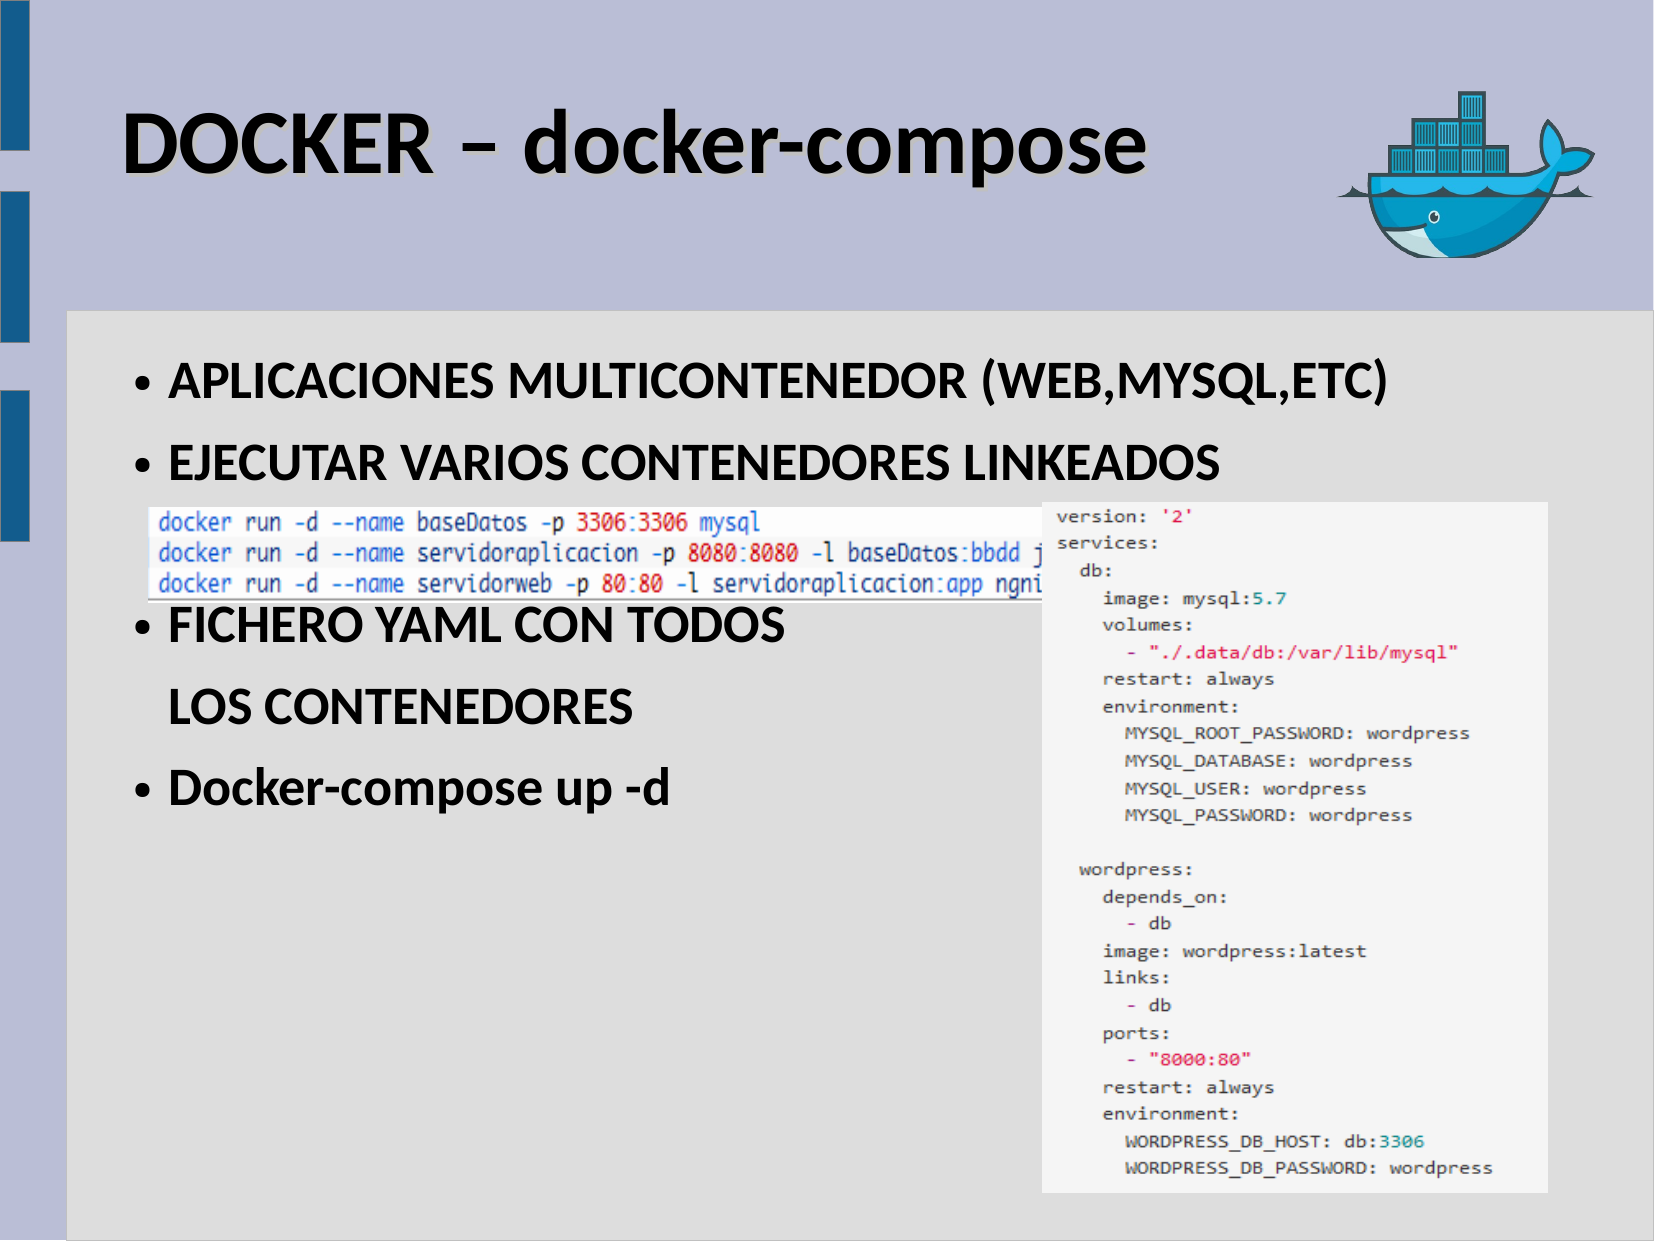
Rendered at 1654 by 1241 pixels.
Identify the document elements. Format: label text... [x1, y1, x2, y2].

picture [1287, 35, 1642, 258]
text_box DOCKER – docker-compose [106, 97, 1287, 225]
text_box APLICACIONES MULTICONTENEDOR (WEB,MYSQL,ETC) EJECUTAR VARIOS CONTENEDORES LINKEADOS FICHERO YAML CON TODOS LOS CONTENEDORES Docker-compose up -d [118, 323, 1583, 1241]
picture [148, 502, 1548, 1193]
